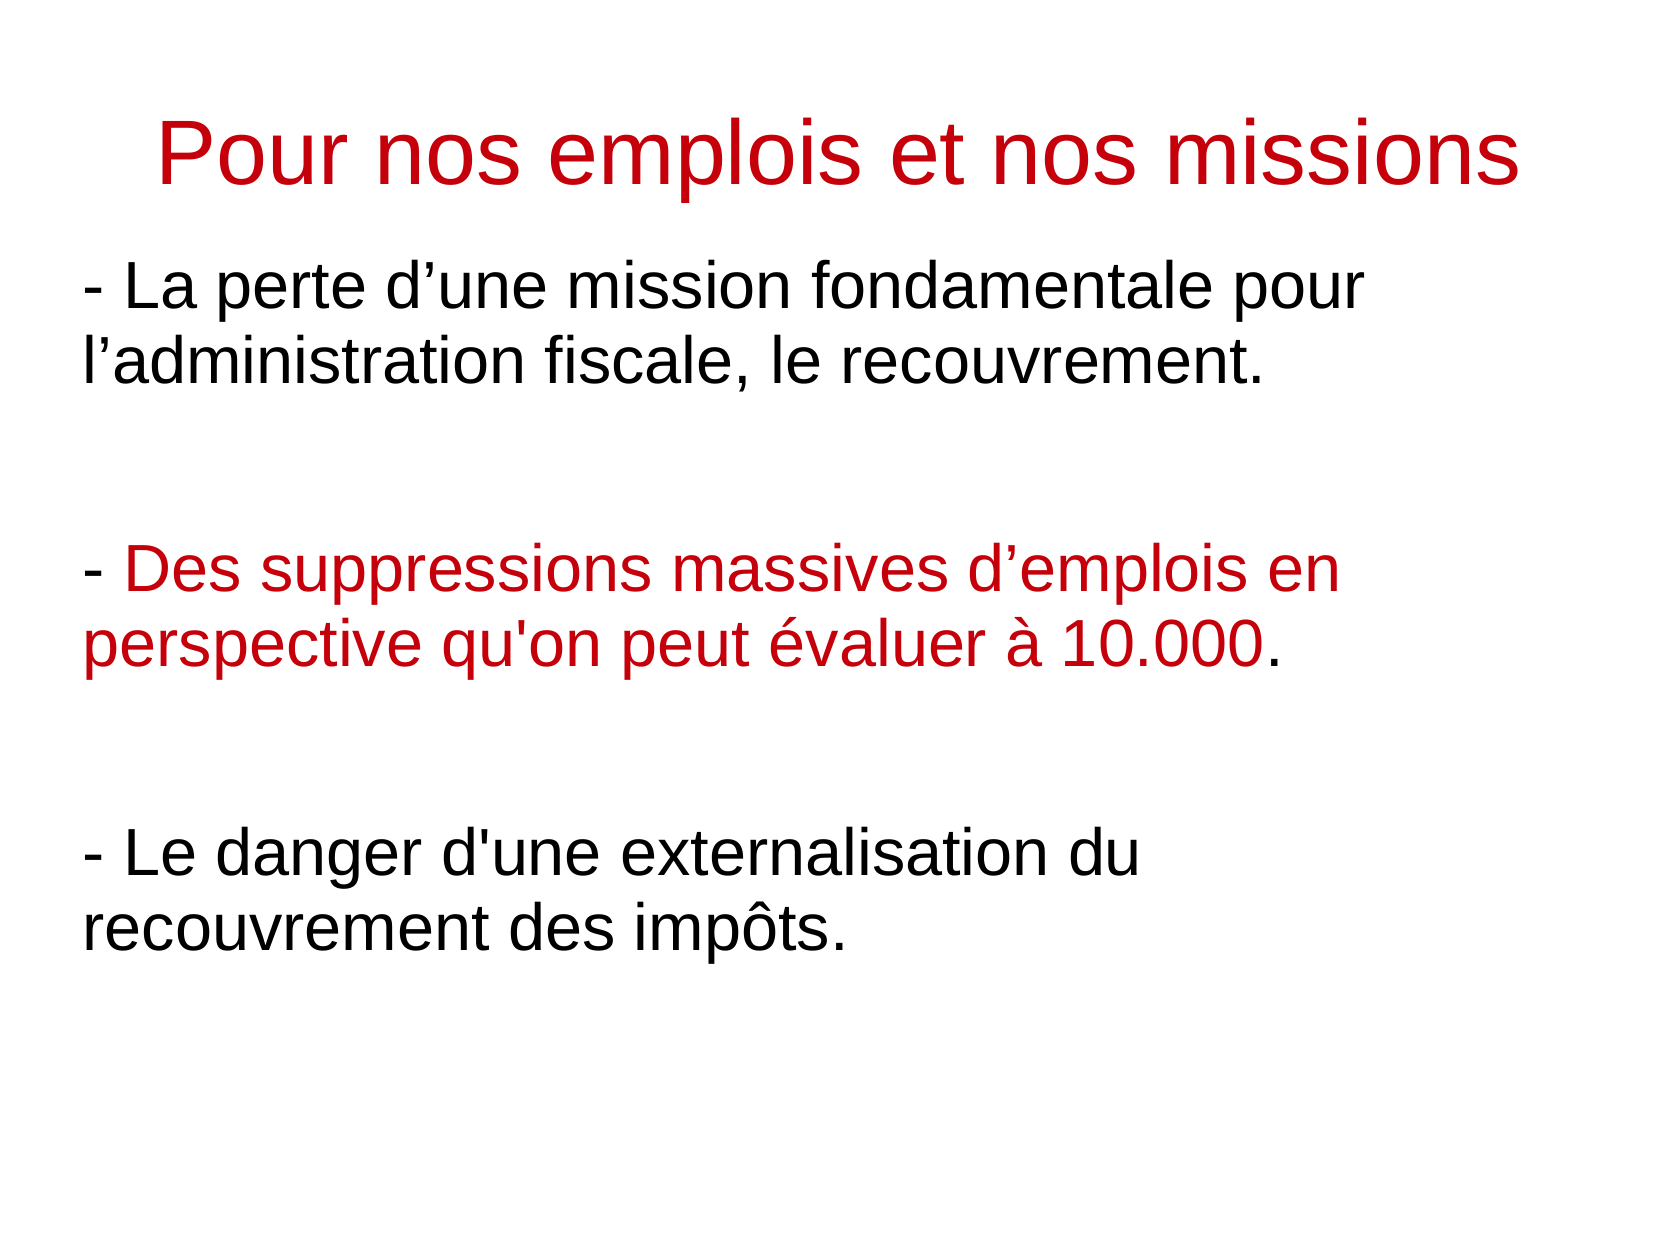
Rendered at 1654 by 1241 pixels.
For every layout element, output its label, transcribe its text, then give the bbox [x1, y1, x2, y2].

title Pour nos emplois et nos missions [82, 49, 1571, 257]
list - La perte d’une mission fondamentale pour l’administration fiscale, le recouvrement. - Des suppressions massives d’emplois en perspective qu'on peut évaluer à 10.000. - Le danger d'une externalisation du recouvrement des impôts. [82, 248, 1538, 1134]
